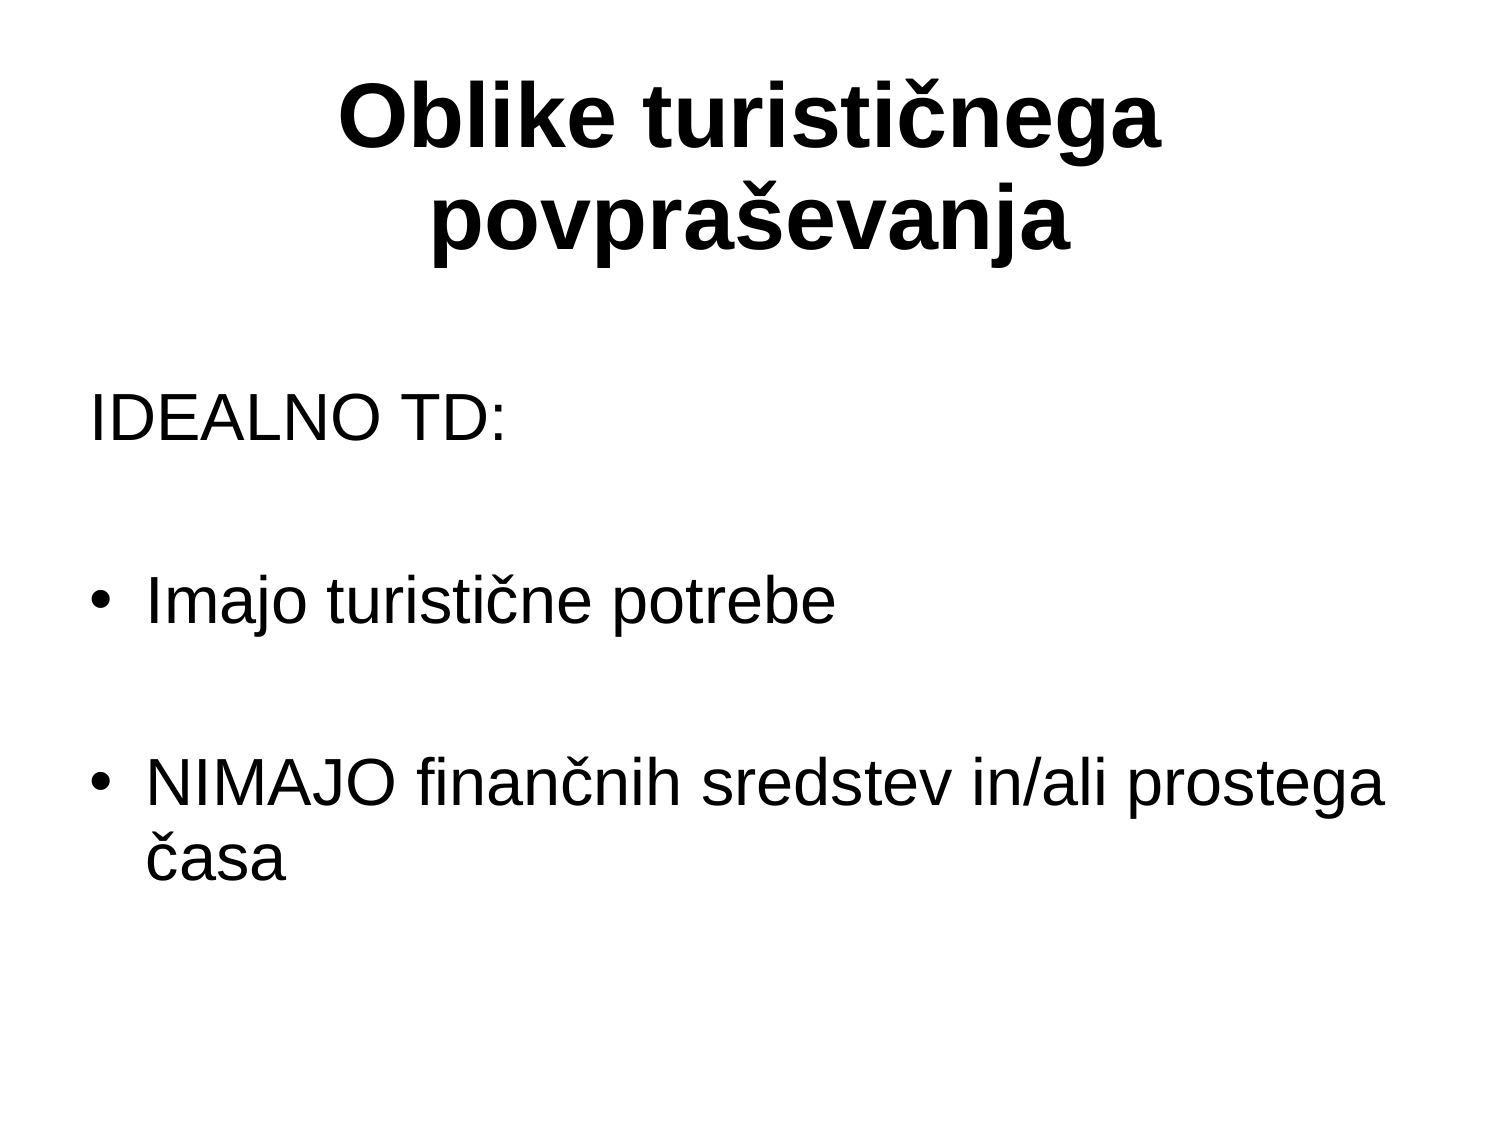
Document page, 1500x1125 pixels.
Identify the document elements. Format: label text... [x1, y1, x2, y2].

list IDEALNO TD: Imajo turistične potrebe NIMAJO finančnih sredstev in/ali prostega časa [75, 373, 1425, 1005]
title Oblike turističnega povpraševanja [75, 45, 1426, 291]
